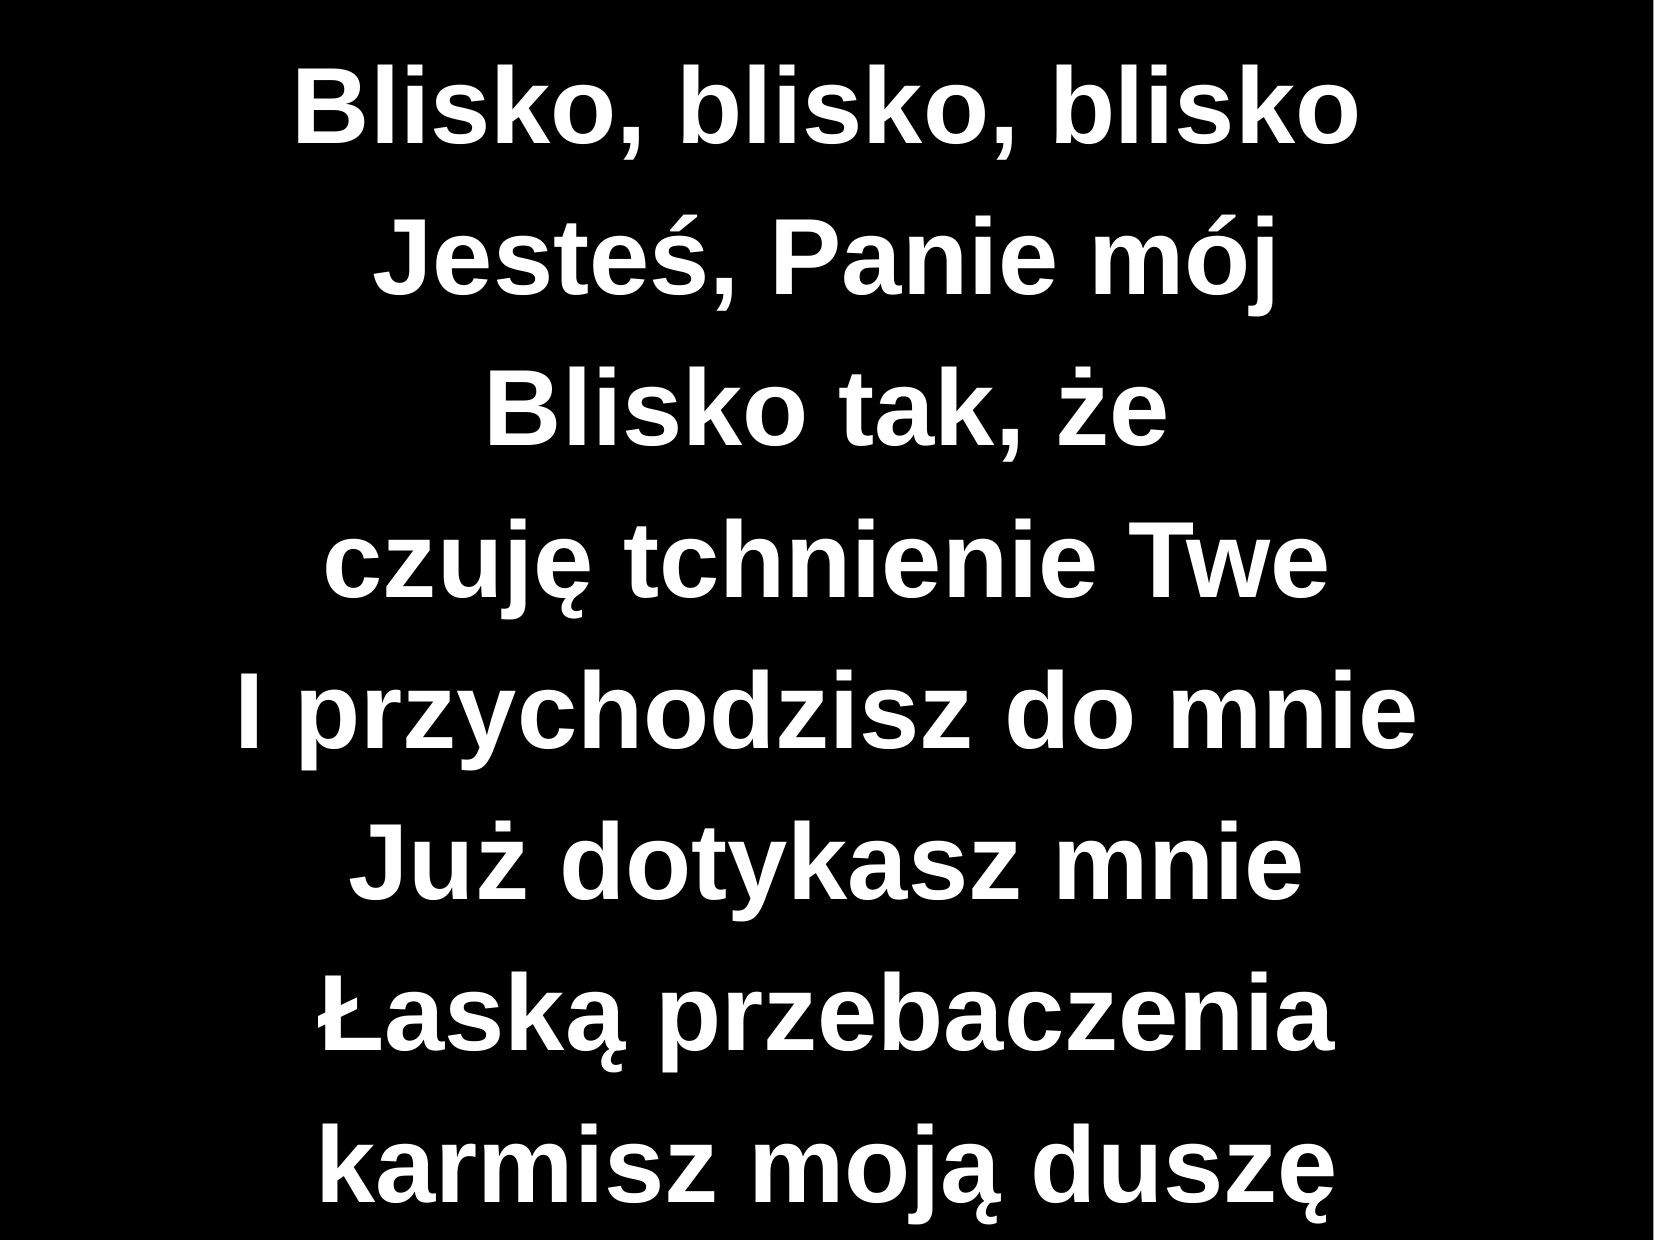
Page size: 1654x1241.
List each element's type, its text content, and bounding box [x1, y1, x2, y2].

subtitle Blisko, blisko, blisko Jesteś, Panie mój Blisko tak, że czuję tchnienie Twe I przychodzisz do mnie Już dotykasz mnie Łaską przebaczenia karmisz moją duszę [0, 0, 1654, 1241]
